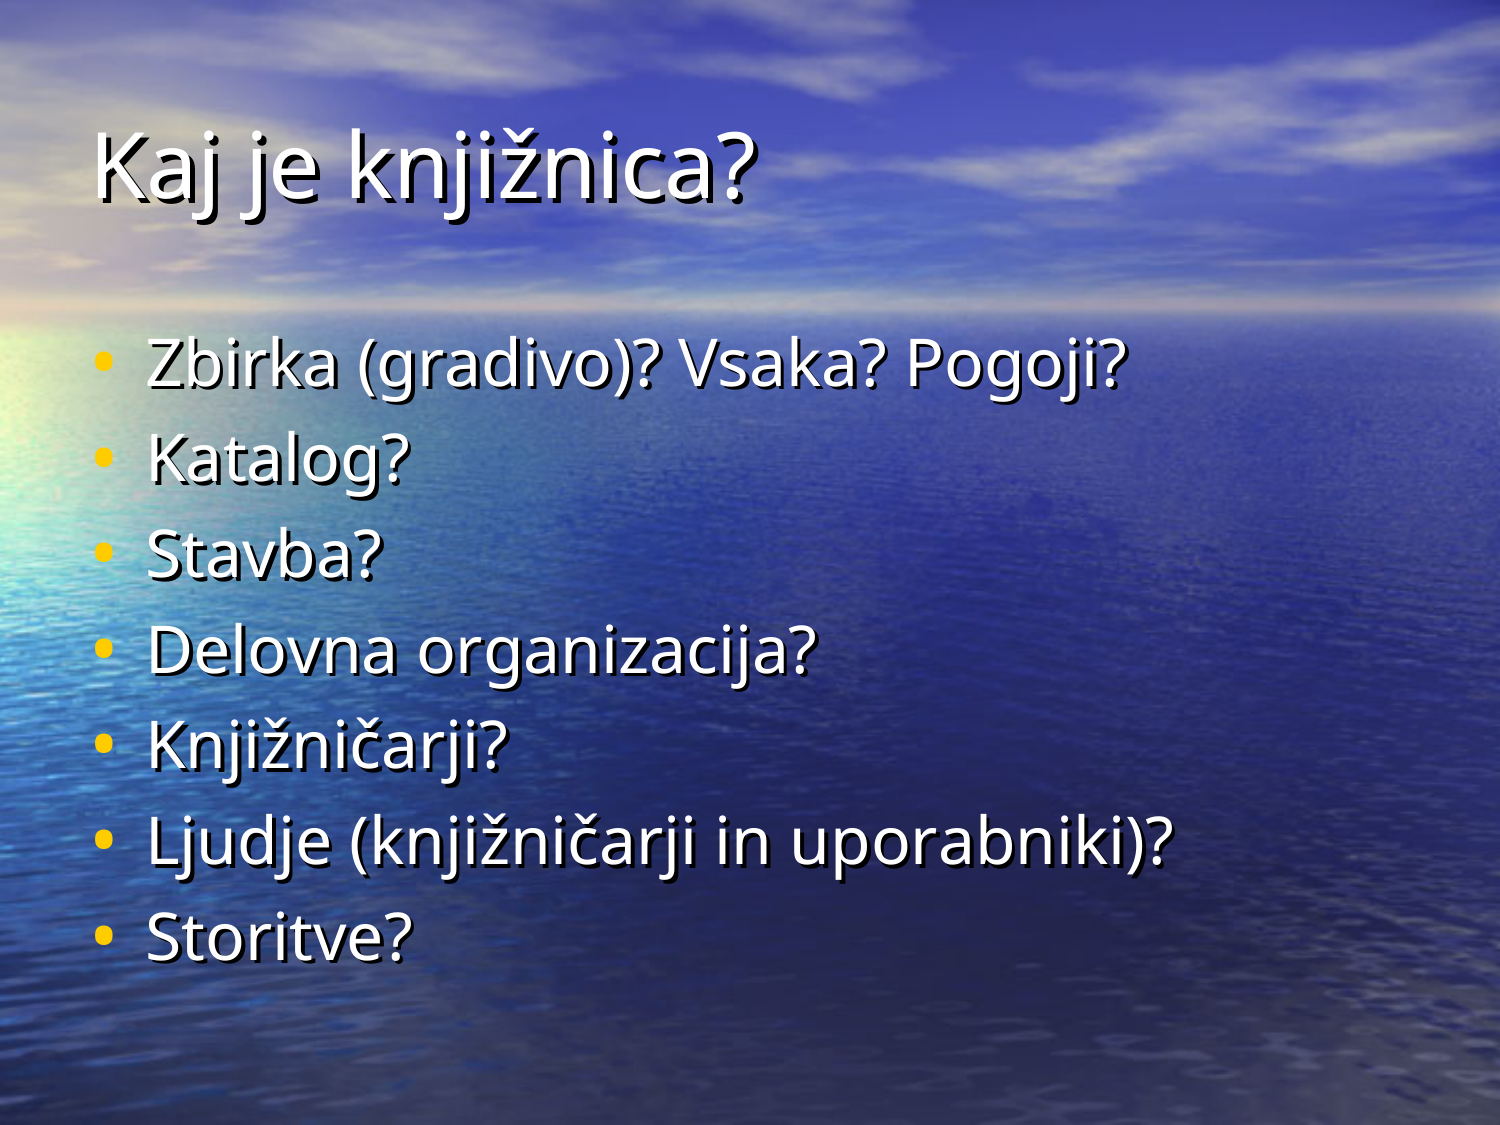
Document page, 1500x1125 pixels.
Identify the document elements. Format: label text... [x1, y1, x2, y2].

title Kaj je knjižnica? [75, 47, 1426, 276]
picture [0, 0, 1500, 1125]
list Zbirka (gradivo)? Vsaka? Pogoji? Katalog? Stavba? Delovna organizacija? Knjižničarji? Ljudje (knjižničarji in uporabniki)? Storitve? [75, 312, 1426, 988]
